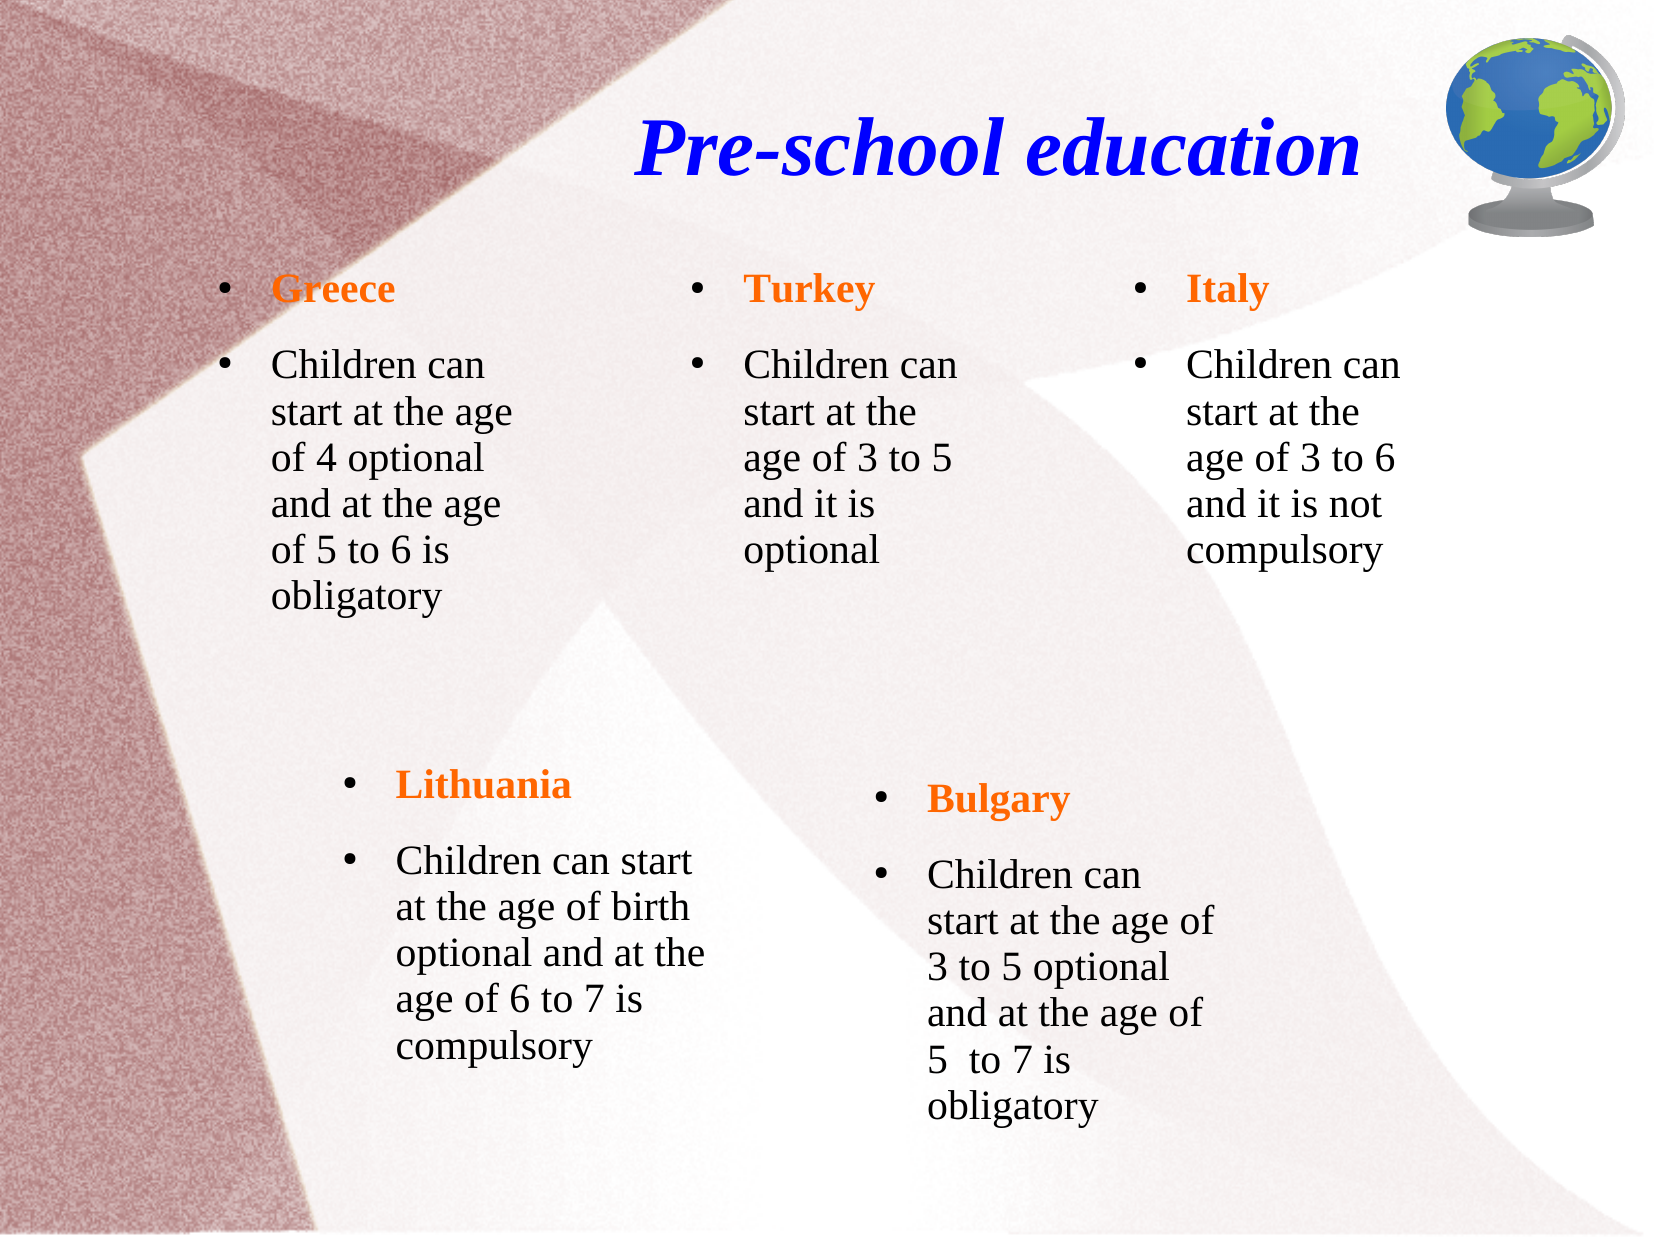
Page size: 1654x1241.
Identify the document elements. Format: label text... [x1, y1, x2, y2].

list Italy Children can start at the age of 3 to 6 and it is not compulsory [1115, 265, 1418, 657]
picture [0, 0, 1654, 1241]
list Turkey Children can start at the age of 3 to 5 and it is optional [672, 265, 975, 657]
list Lithuania Children can start at the age of birth optional and at the age of 6 to 7 is compulsory [324, 761, 716, 1152]
title Pre-school education [295, 29, 1365, 266]
list Bulgary Children can start at the age of 3 to 5 optional and at the age of 5 to 7 is obligatory [856, 775, 1218, 1182]
list Greece Children can start at the age of 4 optional and at the age of 5 to 6 is obligatory [200, 265, 532, 657]
